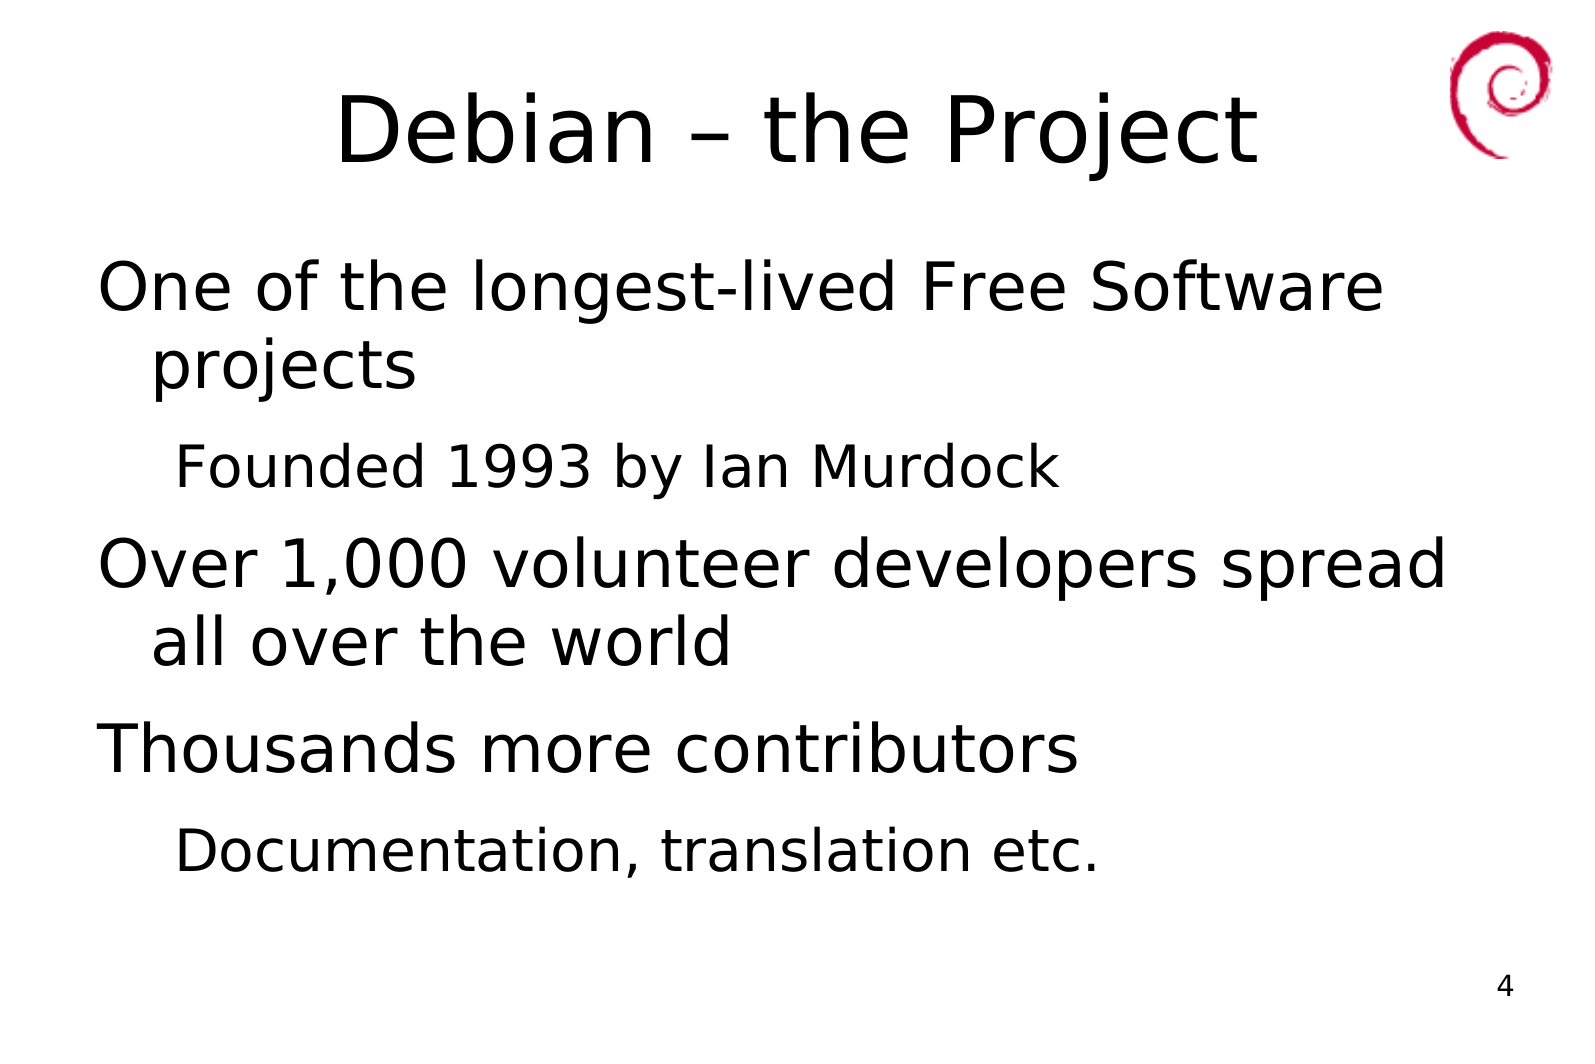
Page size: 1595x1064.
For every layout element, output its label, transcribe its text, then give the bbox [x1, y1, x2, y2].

list One of the longest-lived Free Software projects Founded 1993 by Ian Murdock Over 1,000 volunteer developers spread all over the world Thousands more contributors Documentation, translation etc. [79, 248, 1515, 951]
picture [1450, 31, 1555, 159]
title Debian – the Project [79, 42, 1515, 221]
